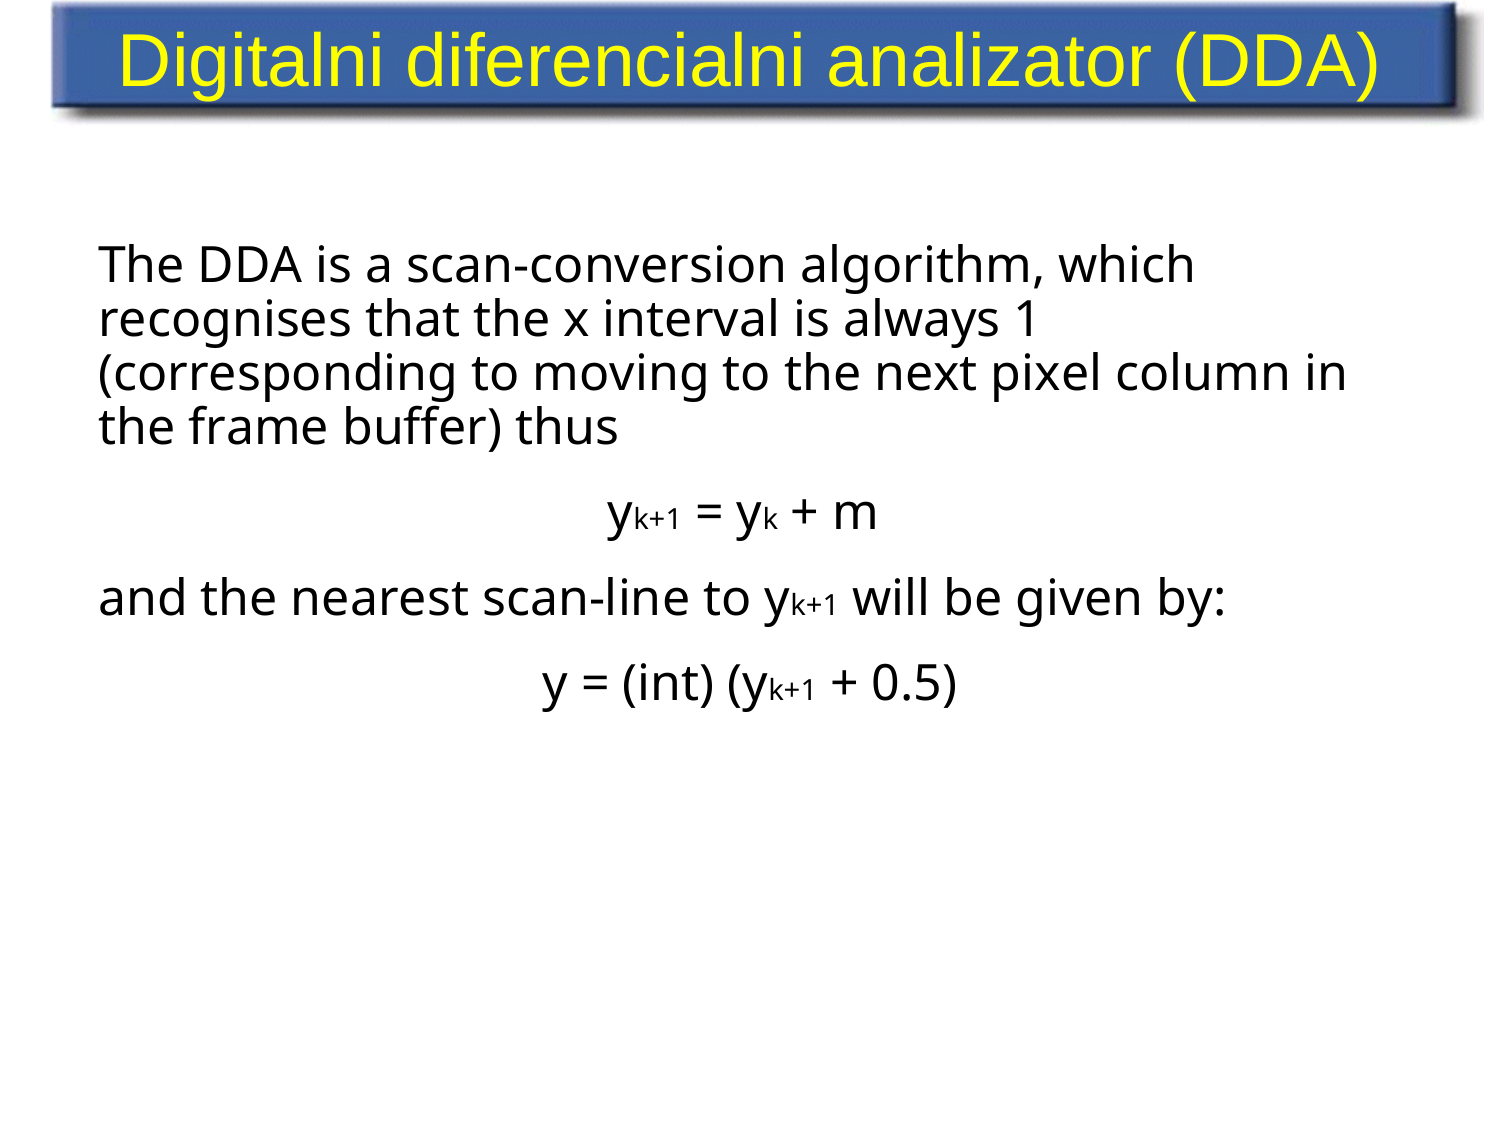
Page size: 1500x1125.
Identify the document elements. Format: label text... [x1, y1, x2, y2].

text_box The DDA is a scan-conversion algorithm, which recognises that the x interval is always 1 (corresponding to moving to the next pixel column in the frame buffer) thus yk+1 = yk + m and the nearest scan-line to yk+1 will be given by: y = (int) (yk+1 + 0.5) [83, 231, 1417, 804]
picture [50, 0, 1484, 127]
title Digitalni diferencialni analizator (DDA) [75, 0, 1426, 110]
